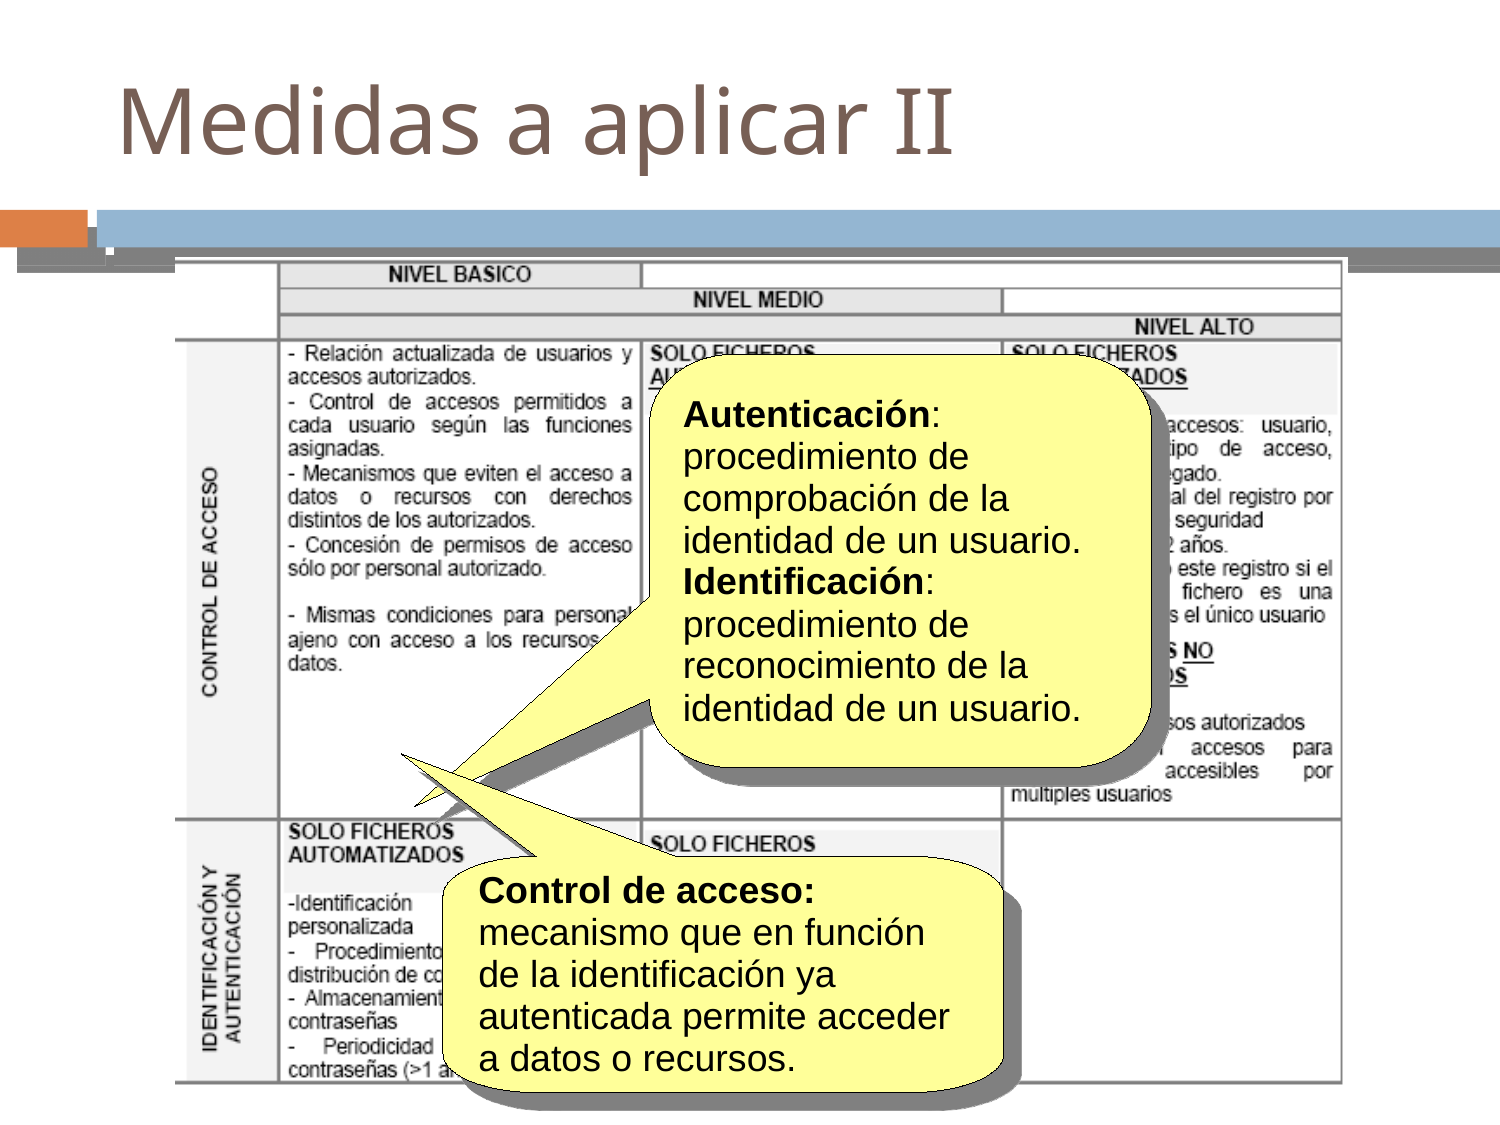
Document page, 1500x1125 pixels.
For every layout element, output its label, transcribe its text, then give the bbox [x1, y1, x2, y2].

text_box Autenticación: procedimiento de comprobación de la identidad de un usuario. Identificación: procedimiento de reconocimiento de la identidad de un usuario. [452, 354, 1152, 780]
picture [175, 257, 1348, 1092]
text_box Control de acceso: mecanismo que en función de la identificación ya autenticada permite acceder a datos o recursos. [401, 753, 1004, 1093]
title Medidas a aplicar II [100, 37, 1438, 201]
